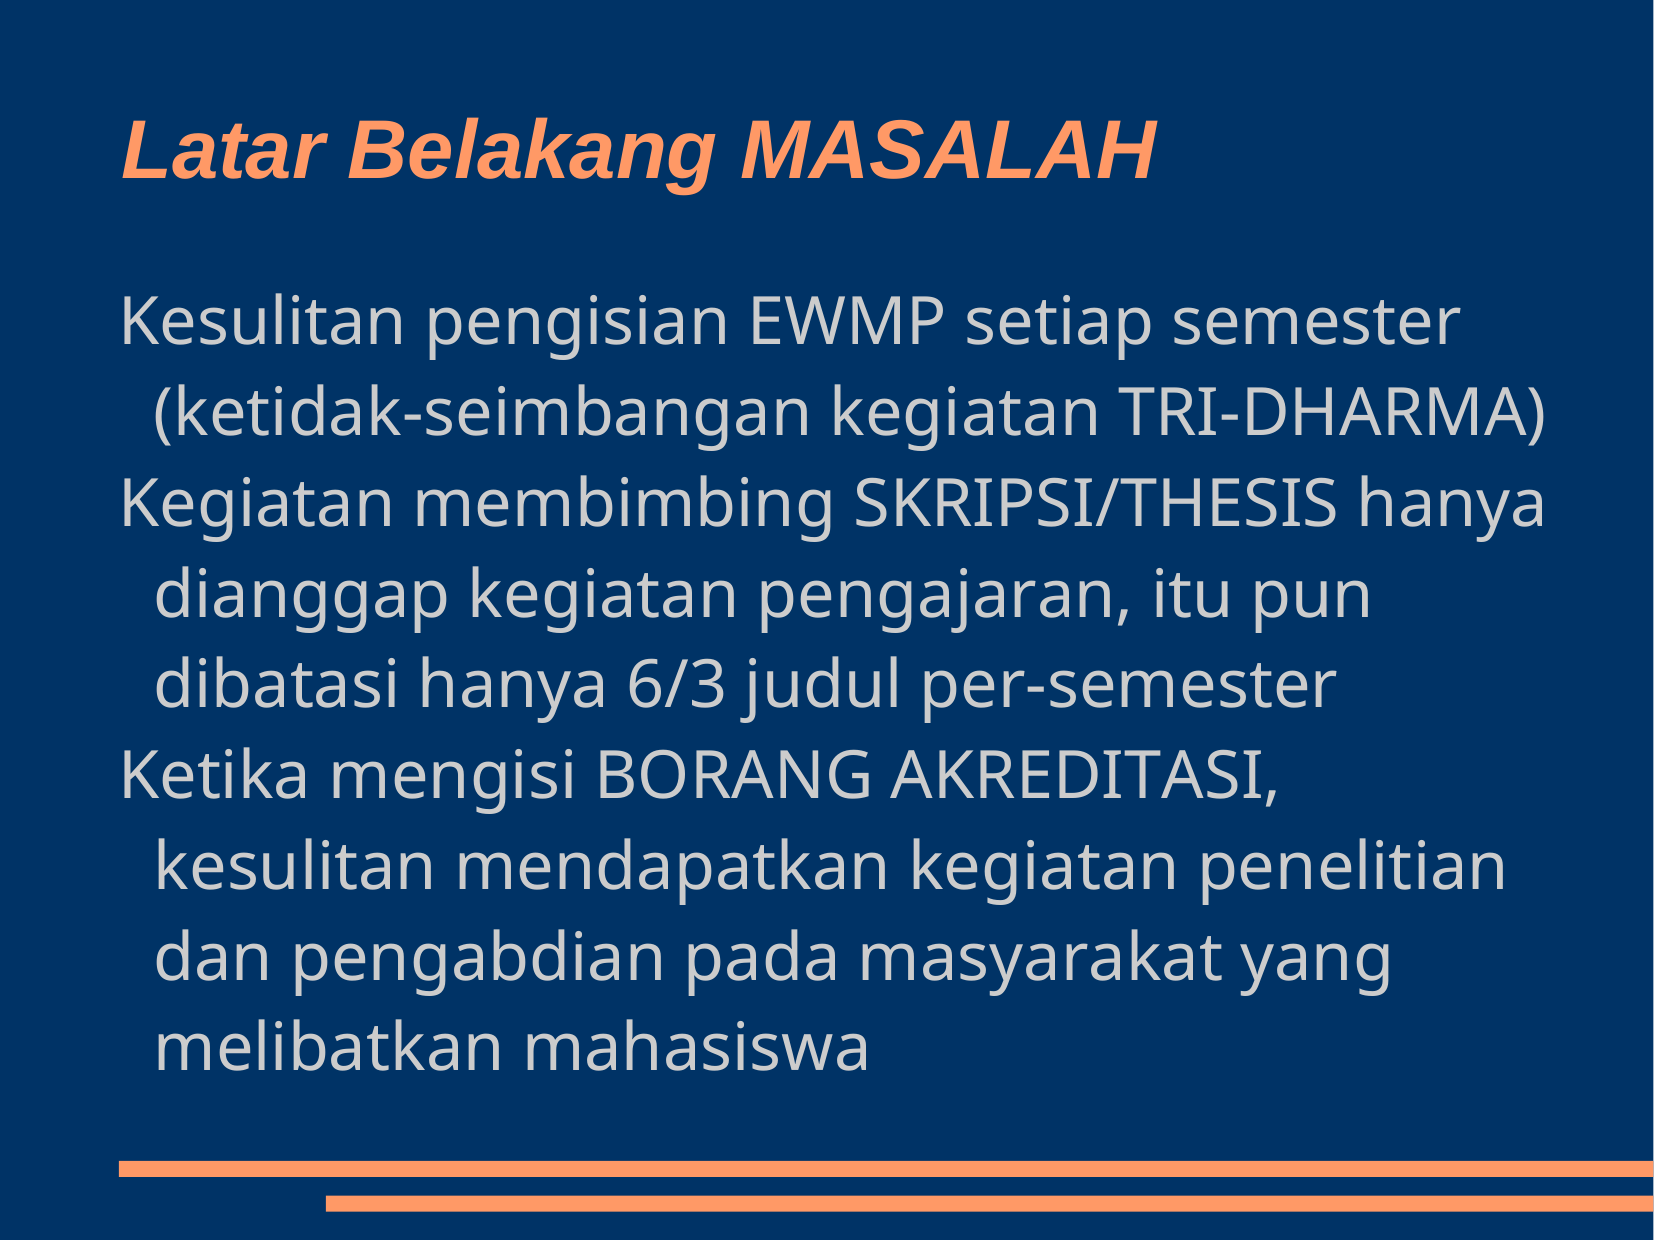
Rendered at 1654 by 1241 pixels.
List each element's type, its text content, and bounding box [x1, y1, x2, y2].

subtitle Kesulitan pengisian EWMP setiap semester (ketidak-seimbangan kegiatan TRI-DHARMA) Kegiatan membimbing SKRIPSI/THESIS hanya dianggap kegiatan pengajaran, itu pun dibatasi hanya 6/3 judul per-semester Ketika mengisi BORANG AKREDITASI, kesulitan mendapatkan kegiatan penelitian dan pengabdian pada masyarakat yang melibatkan mahasiswa [118, 236, 1558, 1128]
title Latar Belakang MASALAH [121, 53, 1534, 236]
